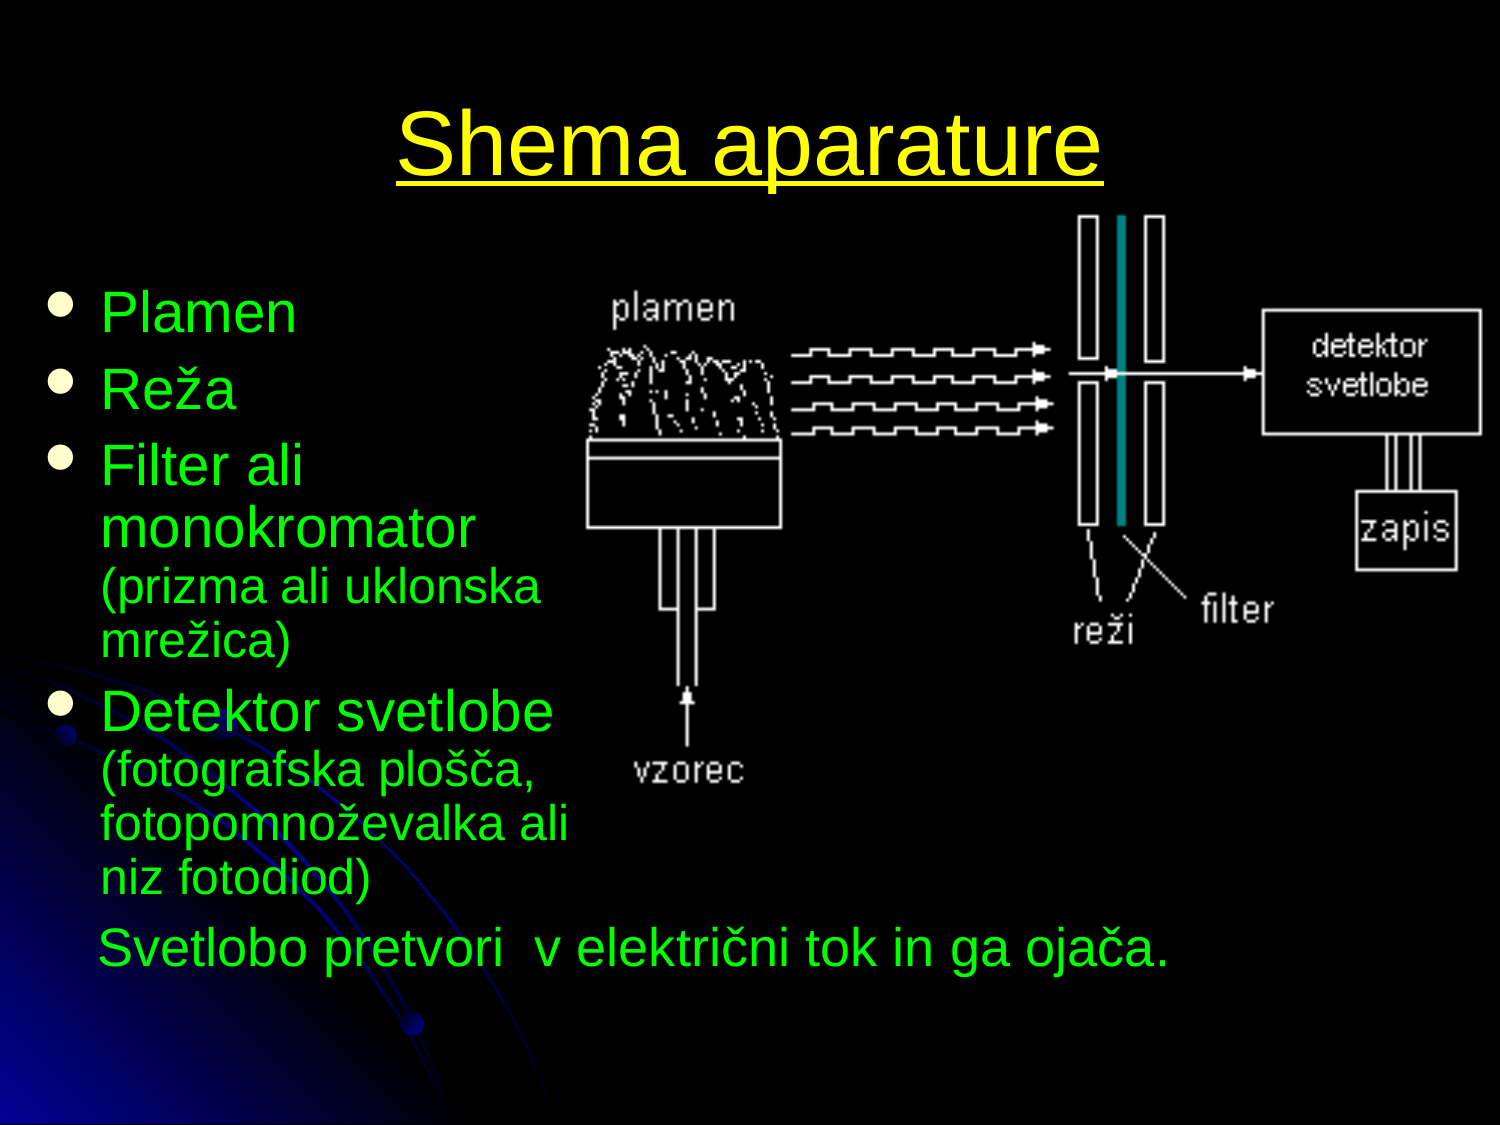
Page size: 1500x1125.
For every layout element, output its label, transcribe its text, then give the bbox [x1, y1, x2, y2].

text_box Svetlobo pretvori v električni tok in ga ojača. [82, 904, 1247, 986]
text_box Plamen Reža Filter ali monokromator (prizma ali uklonska mrežica) Detektor svetlobe (fotografska plošča, fotopomnoževalka ali niz fotodiod) [29, 274, 603, 1012]
title Shema aparature [75, 45, 1426, 233]
text_box [566, 208, 1500, 823]
